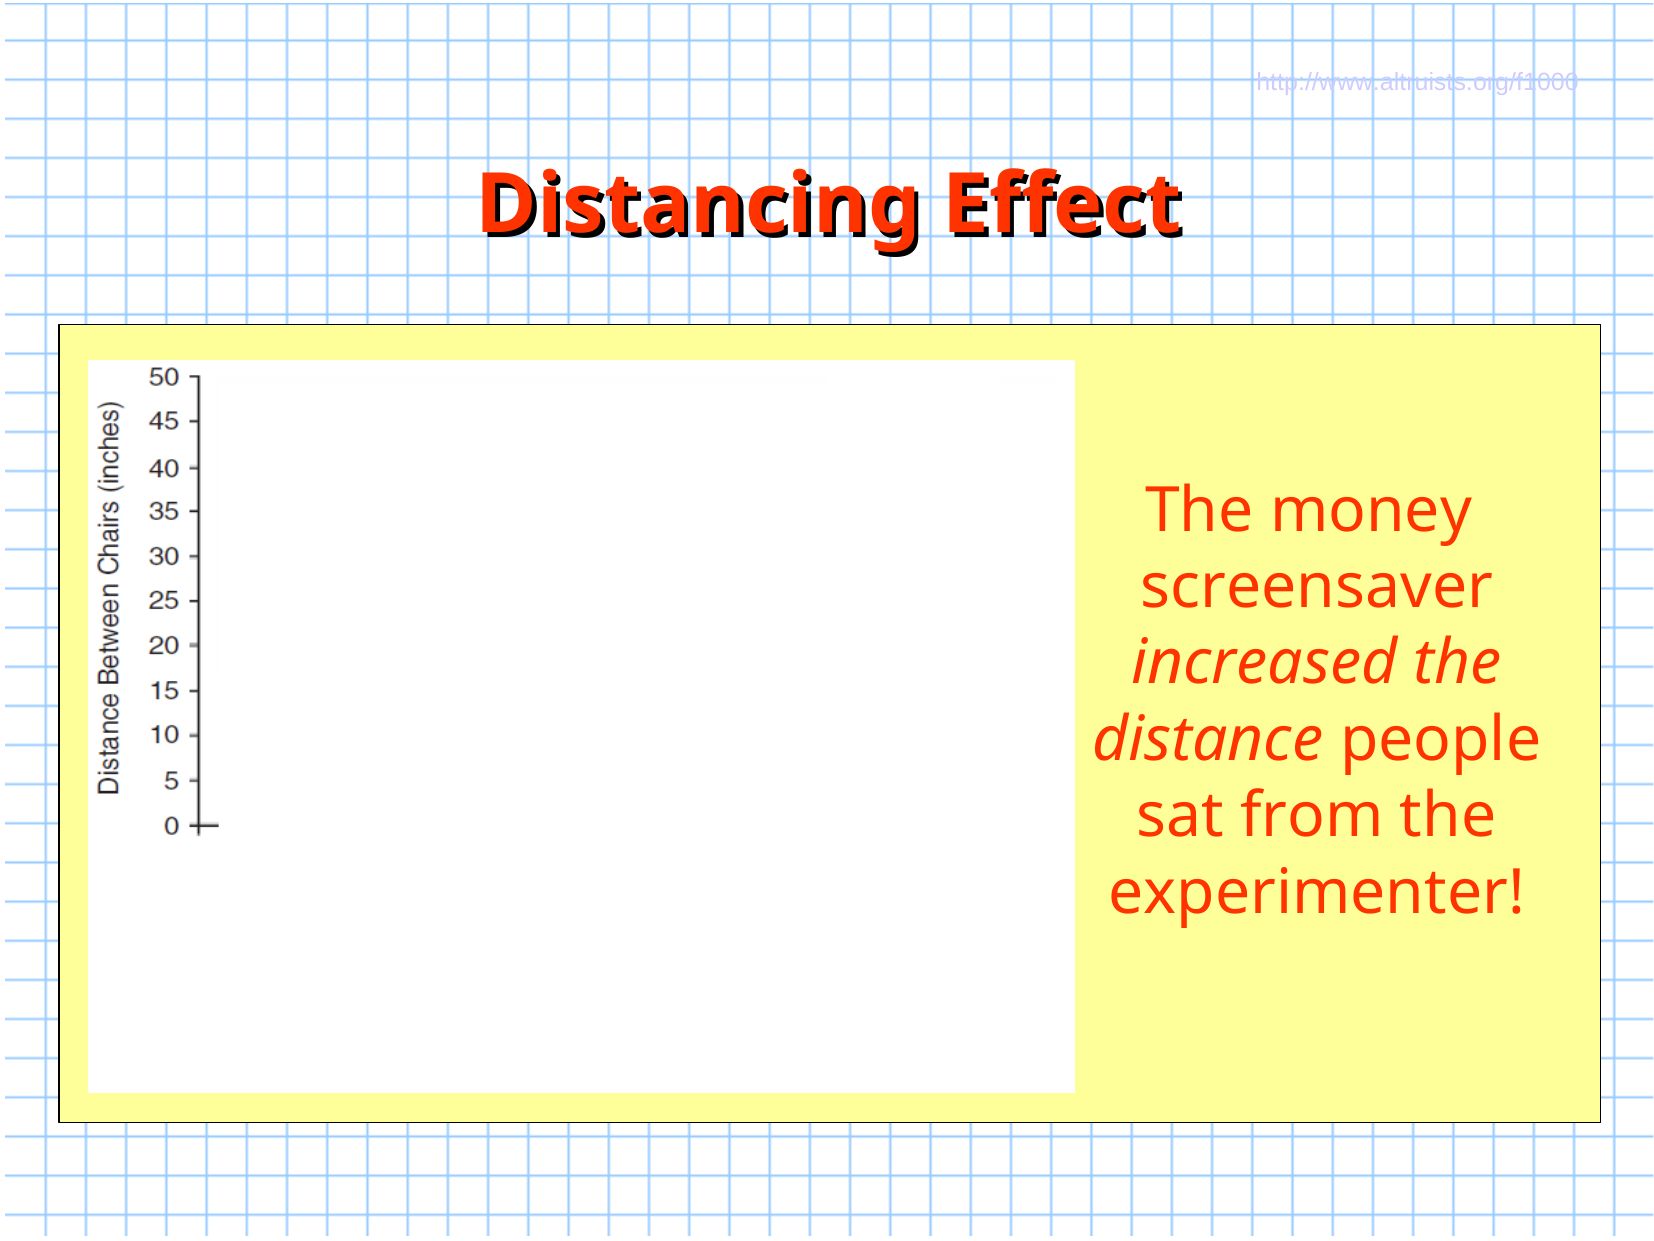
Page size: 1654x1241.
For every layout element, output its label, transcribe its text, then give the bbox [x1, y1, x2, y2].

text_box [59, 383, 1601, 1123]
picture [5, 3, 1654, 1236]
text_box http://www.altruists.org/f1000 [939, 59, 1595, 103]
picture [88, 360, 1075, 1093]
text_box Distancing Effect [34, 0, 1624, 601]
text_box The money screensaver increased the distance people sat from the experimenter! [1075, 431, 1560, 962]
